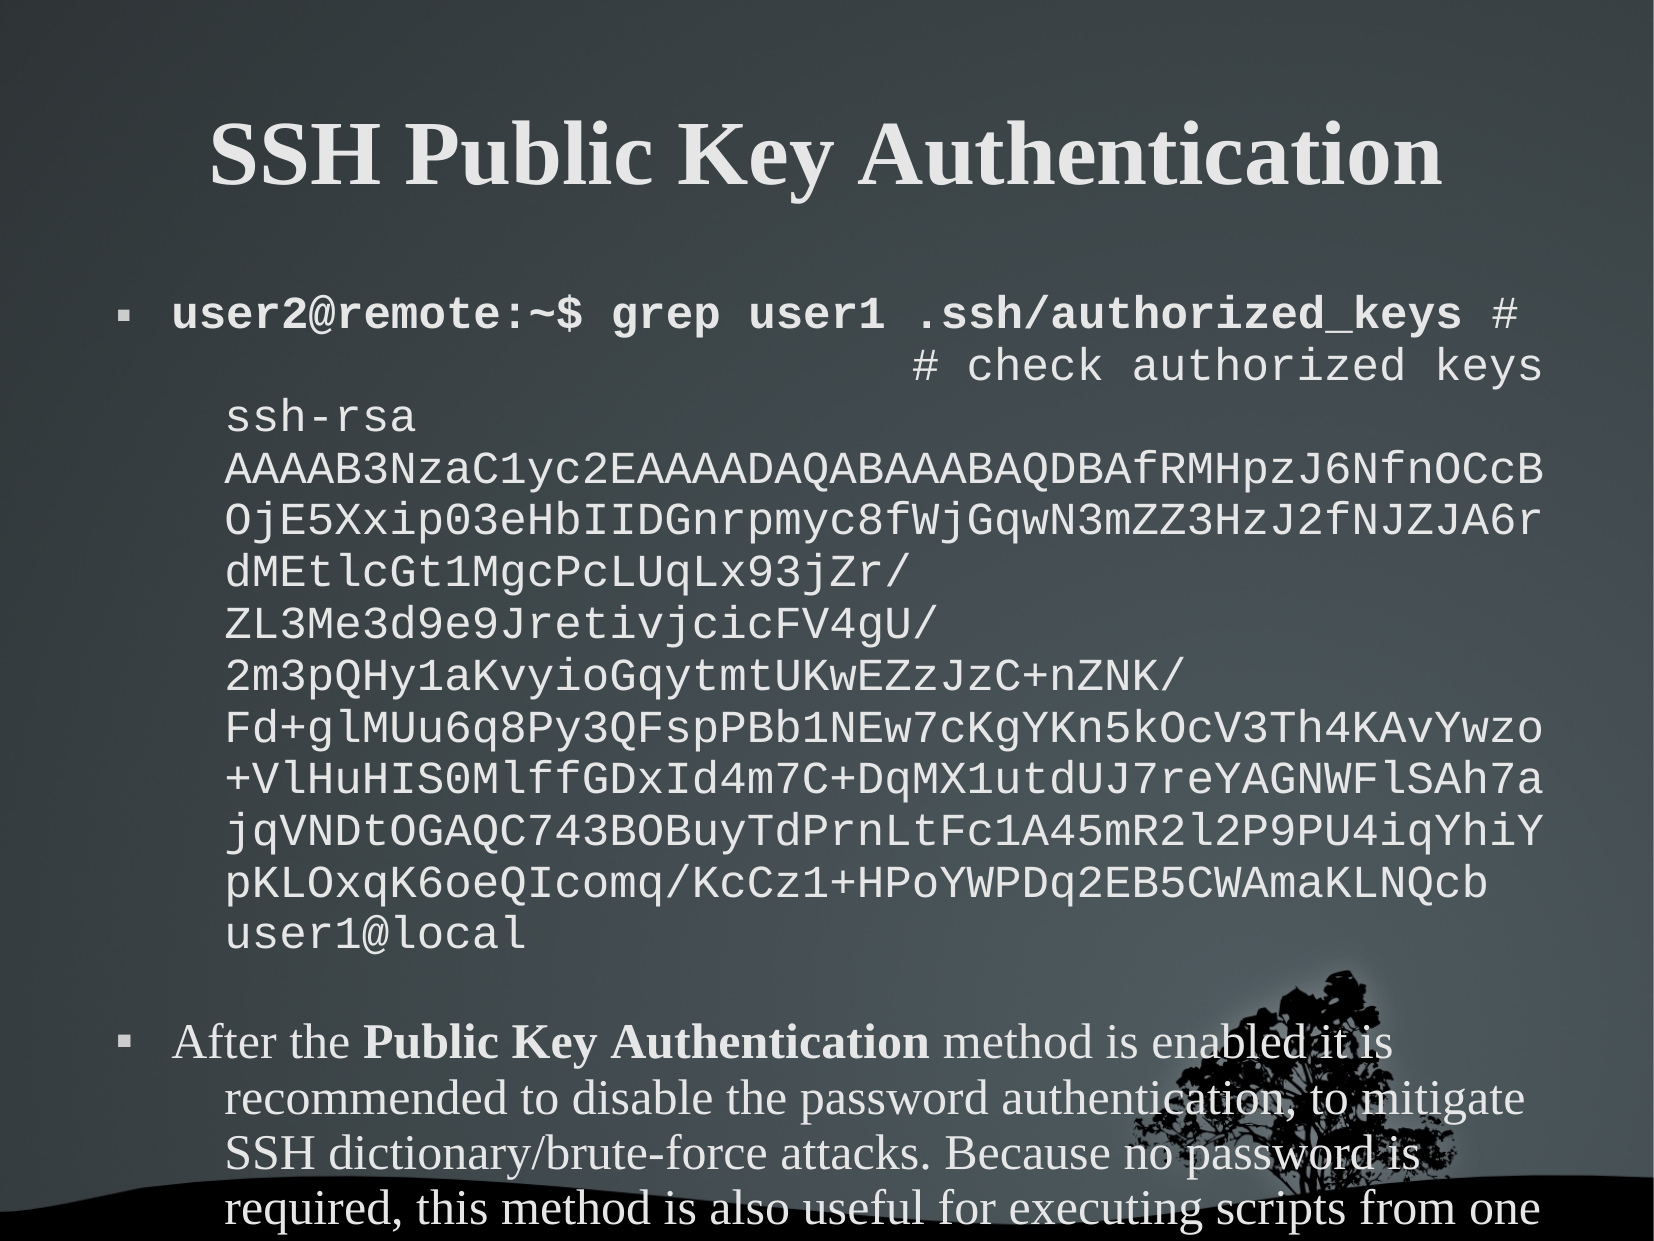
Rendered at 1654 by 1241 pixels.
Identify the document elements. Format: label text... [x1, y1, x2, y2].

picture [0, 0, 1654, 1241]
title SSH Public Key Authentication [82, 33, 1571, 273]
list user2@remote:~$ grep user1 .ssh/authorized_keys # # check authorized keys ssh-rsa AAAAB3NzaC1yc2EAAAADAQABAAABAQDBAfRMHpzJ6NfnOCcBOjE5Xxip03eHbIIDGnrpmyc8fWjGqwN3mZZ3HzJ2fNJZJA6rdMEtlcGt1MgcPcLUqLx93jZr/ZL3Me3d9e9JretivjcicFV4gU/2m3pQHy1aKvyioGqytmtUKwEZzJzC+nZNK/Fd+glMUu6q8Py3QFspPBb1NEw7cKgYKn5kOcV3Th4KAvYwzo+VlHuHIS0MlffGDxId4m7C+DqMX1utdUJ7reYAGNWFlSAh7ajqVNDtOGAQC743BOBuyTdPrnLtFc1A45mR2l2P9PU4iqYhiYpKLOxqK6oeQIcomq/KcCz1+HPoYWPDq2EB5CWAmaKLNQcb user1@local After the Public Key Authentication method is enabled it is recommended to disable the password authentication, to mitigate SSH dictionary/brute-force attacks. Because no password is required, this method is also useful for executing scripts from one server to another (e.g. backup scripts), for cluster systems or merely for convenience (password fatigue) [82, 290, 1571, 1190]
